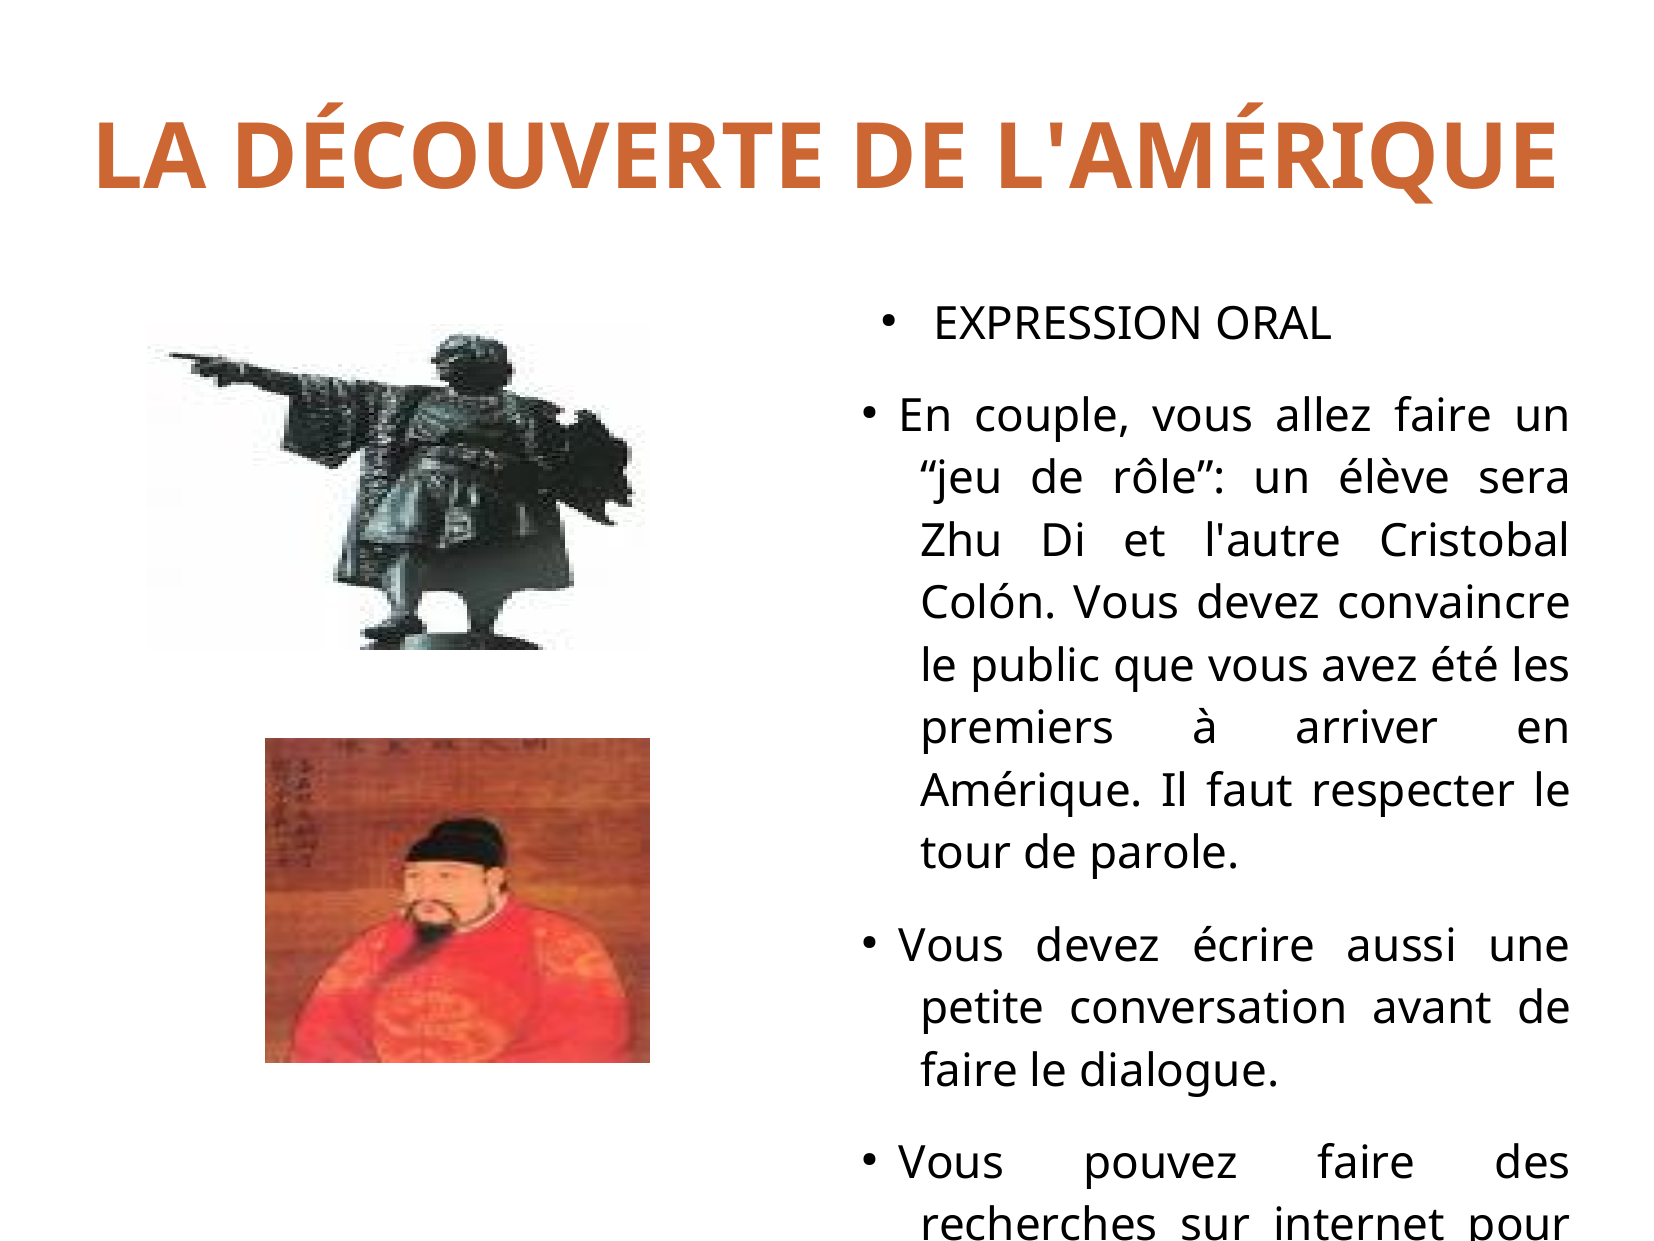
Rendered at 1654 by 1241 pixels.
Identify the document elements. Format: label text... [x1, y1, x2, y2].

picture [265, 738, 650, 1063]
picture [147, 324, 650, 650]
title LA DÉCOUVERTE DE L'AMÉRIQUE [82, 41, 1571, 265]
list EXPRESSION ORAL En couple, vous allez faire un “jeu de rôle”: un élève sera Zhu Di et l'autre Cristobal Colón. Vous devez convaincre le public que vous avez été les premiers à arriver en Amérique. Il faut respecter le tour de parole. Vous devez écrire aussi une petite conversation avant de faire le dialogue. Vous pouvez faire des recherches sur internet pour faire plus credible le dialogue. [845, 290, 1572, 1201]
